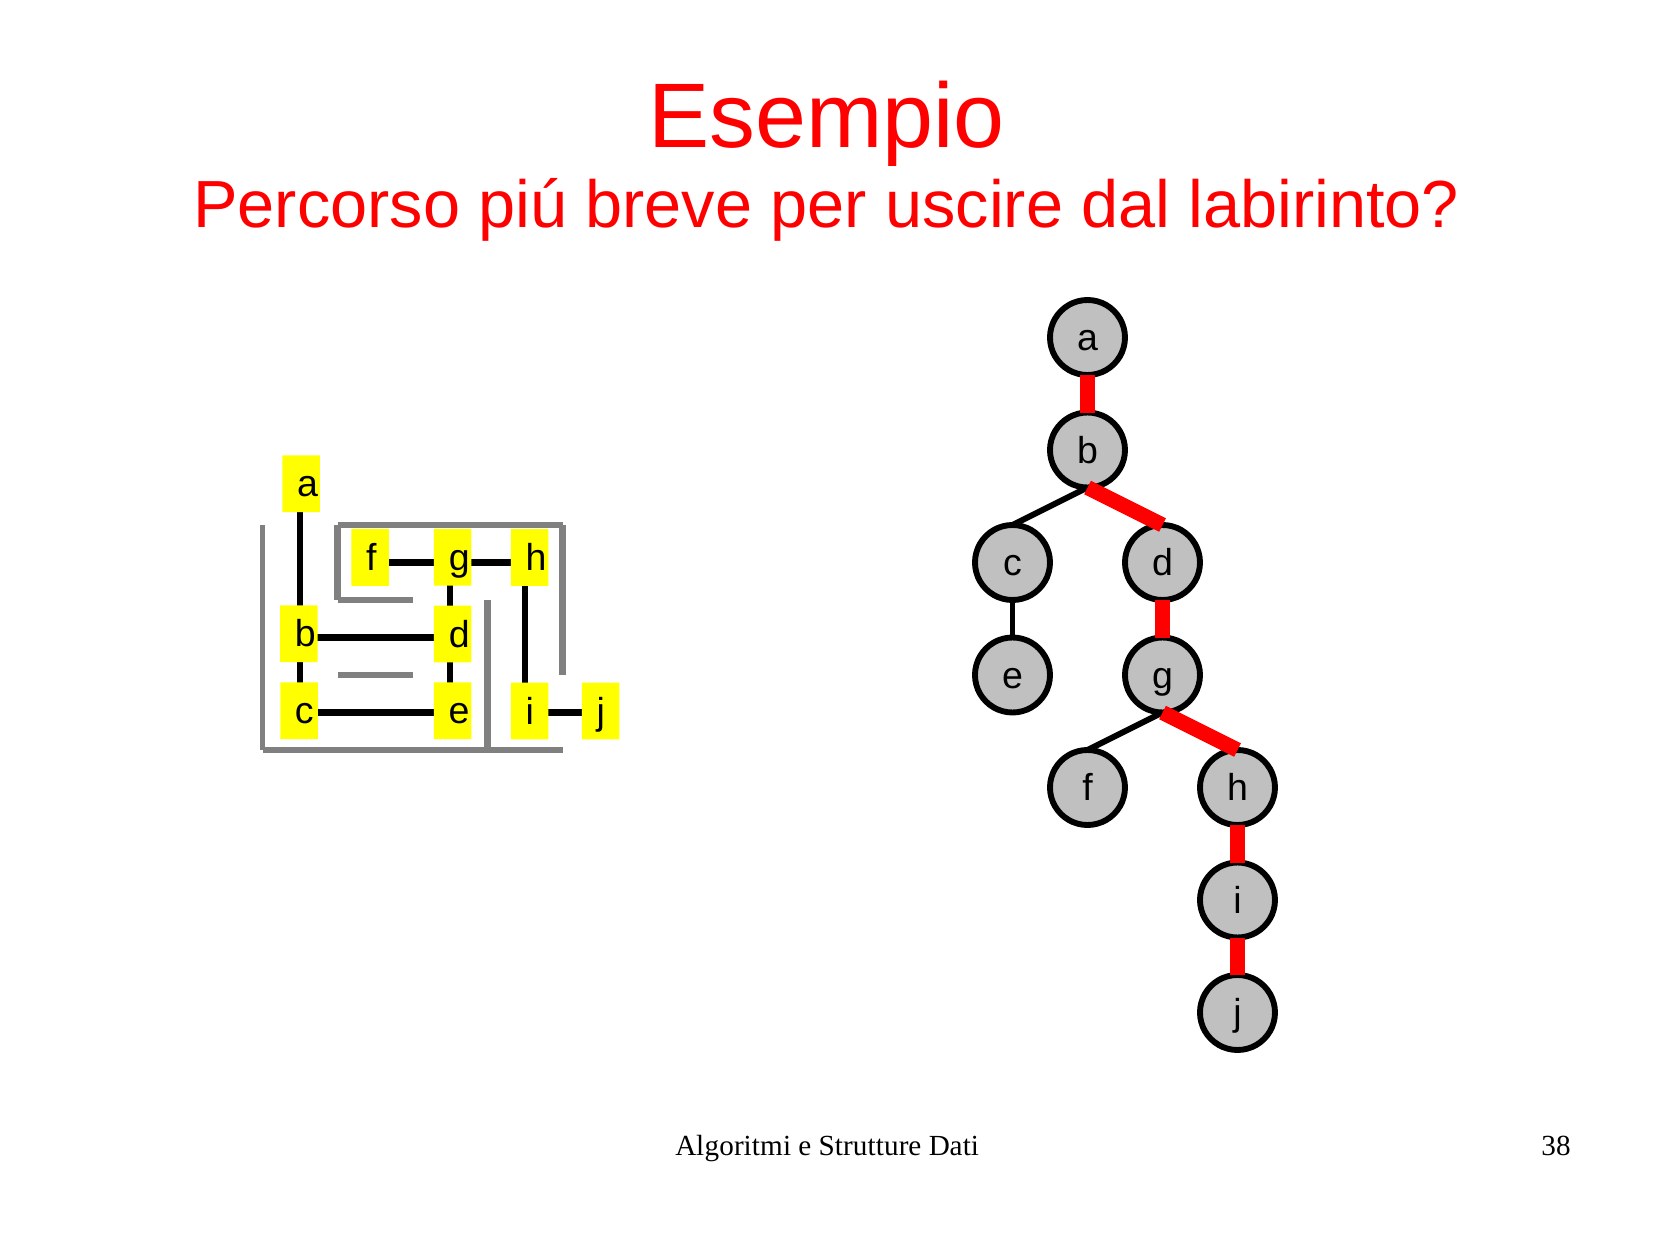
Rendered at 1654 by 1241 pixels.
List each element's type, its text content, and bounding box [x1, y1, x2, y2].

text_box f [1050, 750, 1126, 826]
text_box h [510, 529, 549, 586]
text_box d [1125, 525, 1201, 600]
text_box h [1200, 750, 1276, 825]
text_box a [282, 455, 320, 513]
text_box d [433, 605, 472, 663]
text_box c [280, 682, 318, 740]
text_box e [433, 682, 472, 740]
text_box f [351, 528, 389, 586]
text_box i [1200, 863, 1276, 938]
text_box j [581, 682, 620, 740]
text_box a [1050, 300, 1126, 375]
text_box j [1200, 975, 1276, 1051]
text_box e [975, 637, 1051, 713]
text_box b [280, 605, 318, 663]
text_box c [975, 525, 1051, 600]
title Esempio Percorso piú breve per uscire dal labirinto? [82, 49, 1571, 257]
text_box g [433, 528, 472, 586]
text_box i [510, 682, 549, 740]
text_box g [1125, 638, 1201, 712]
text_box b [1050, 413, 1126, 487]
